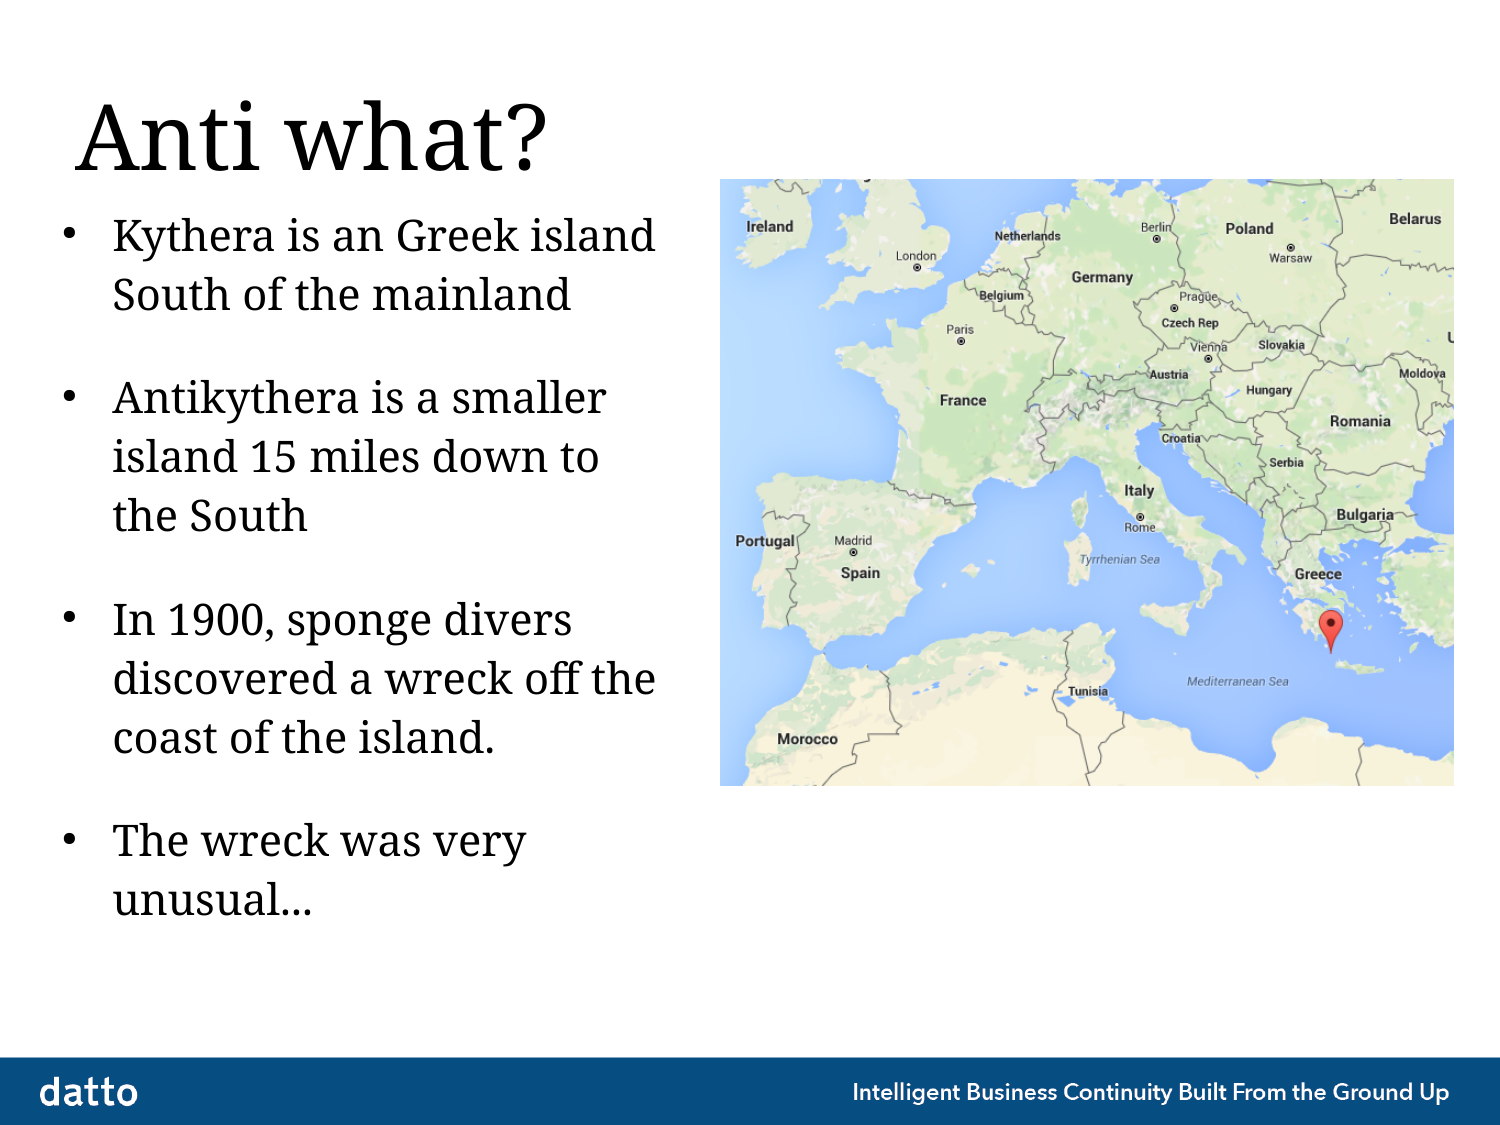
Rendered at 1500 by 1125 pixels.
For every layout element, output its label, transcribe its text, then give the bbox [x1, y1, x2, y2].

list Kythera is an Greek island South of the mainland Antikythera is a smaller island 15 miles down to the South In 1900, sponge divers discovered a wreck off the coast of the island. The wreck was very unusual... [45, 204, 662, 976]
title Anti what? [75, 64, 1425, 205]
picture [0, 0, 1500, 1125]
